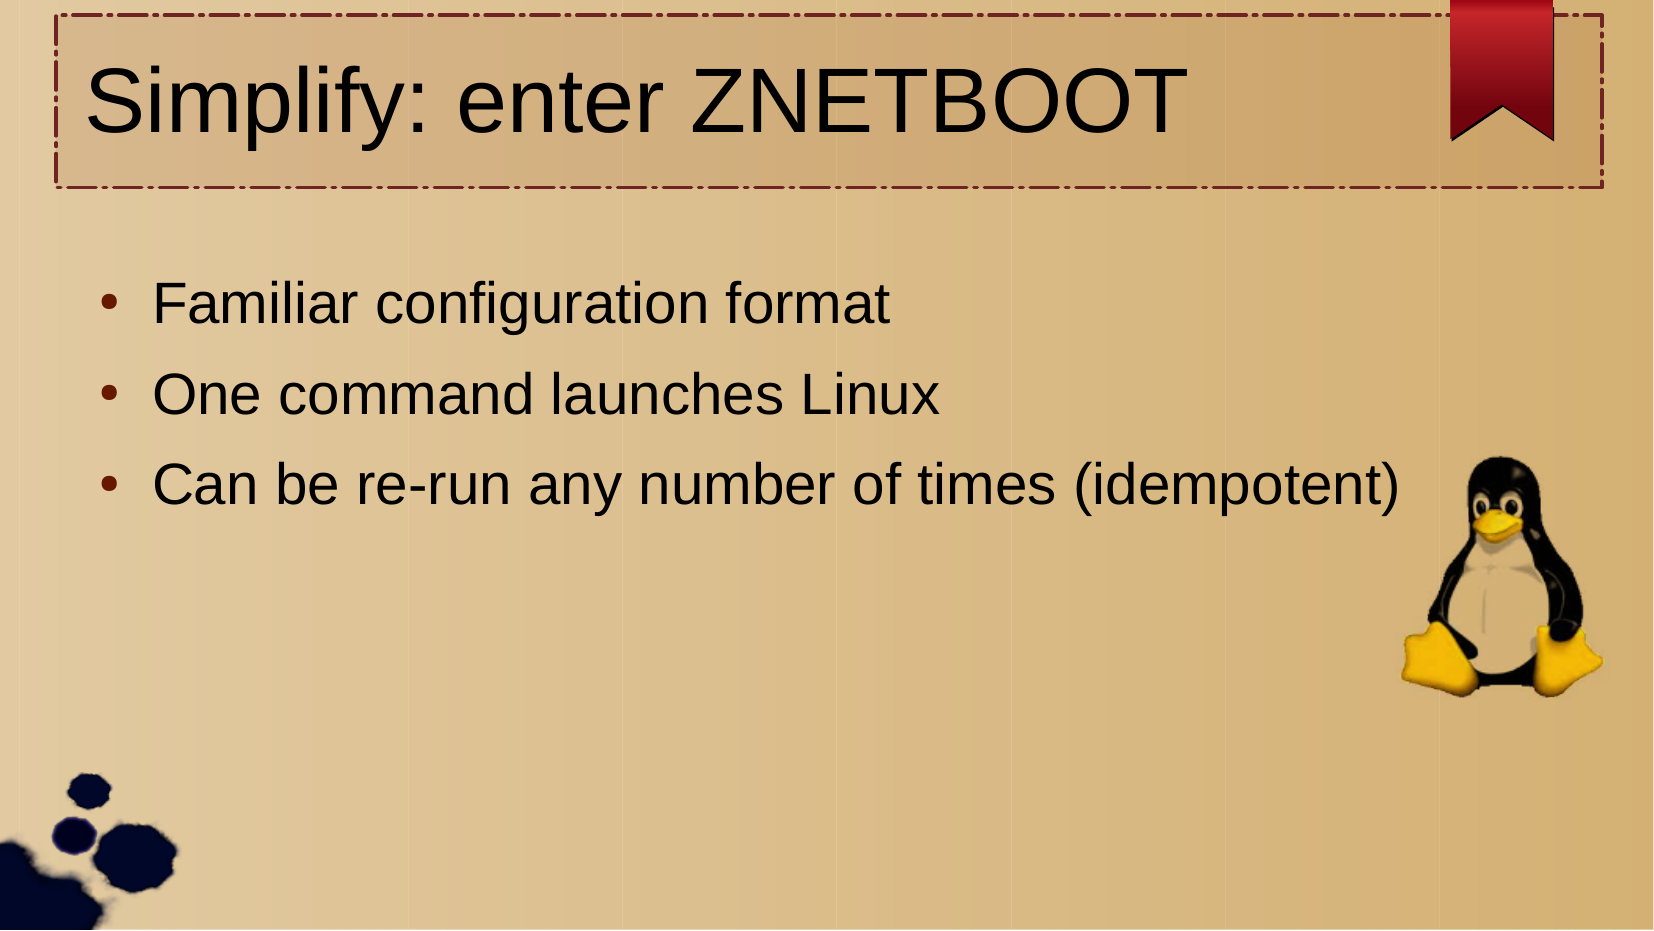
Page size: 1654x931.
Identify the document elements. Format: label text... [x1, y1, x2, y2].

title Simplify: enter ZNETBOOT [59, 11, 1441, 189]
picture [1395, 450, 1610, 704]
list Familiar configuration format One command launches Linux Can be re-run any number of times (idempotent) [81, 270, 1570, 811]
